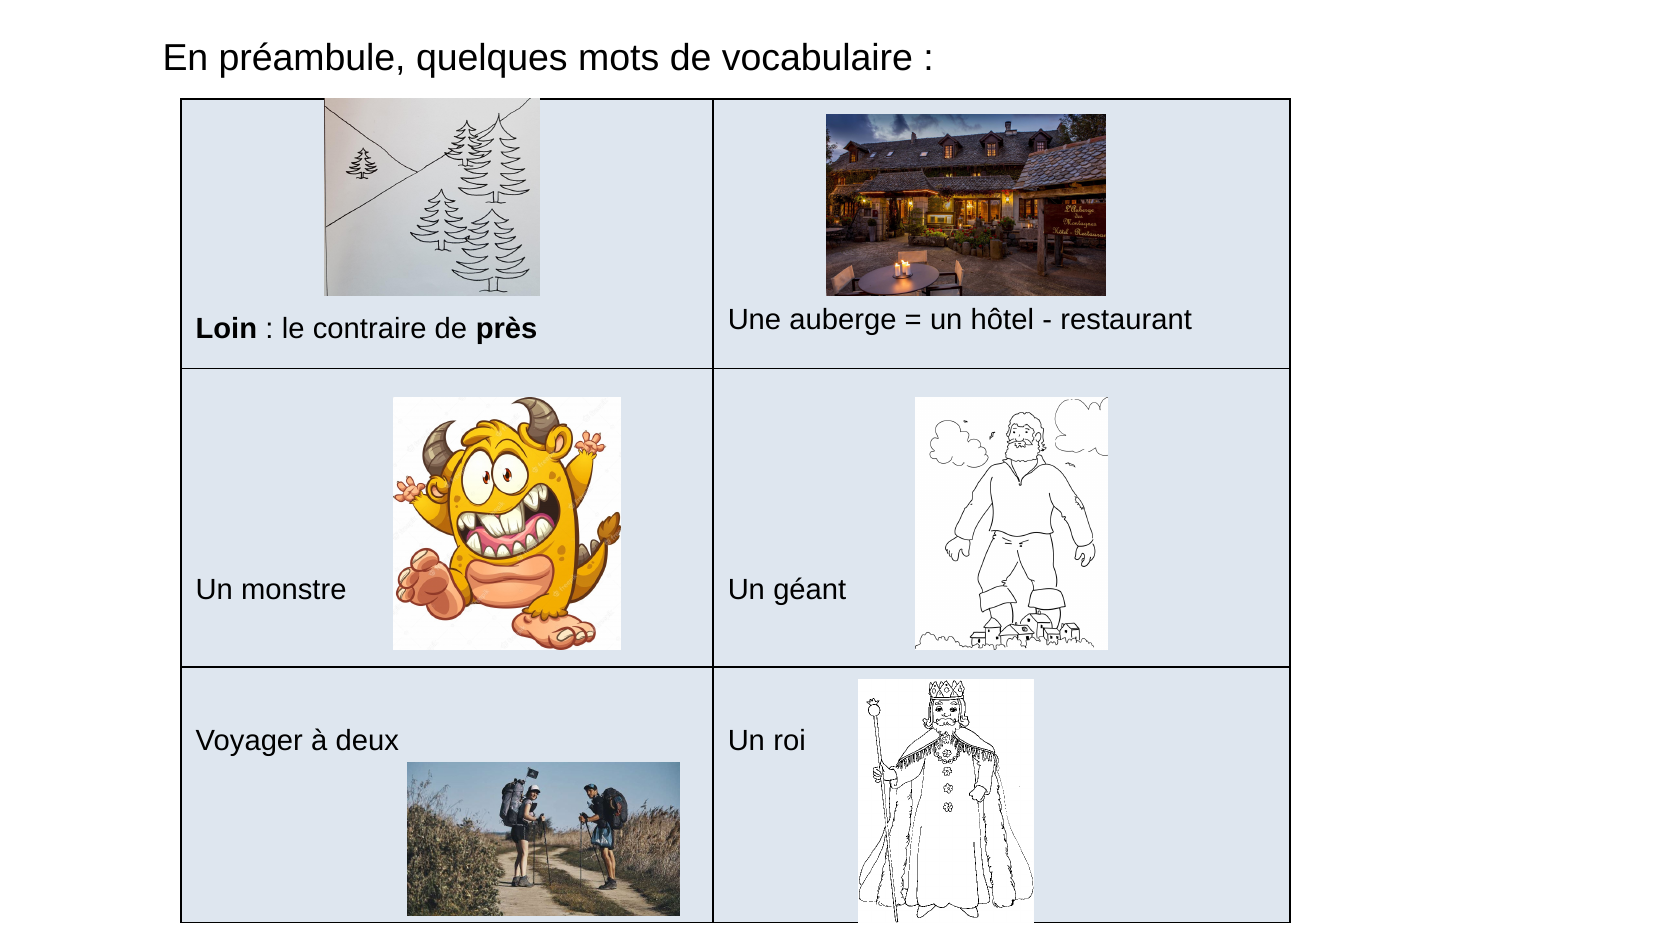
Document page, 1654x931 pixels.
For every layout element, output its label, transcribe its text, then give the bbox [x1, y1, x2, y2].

picture [915, 397, 1108, 650]
table_cell Un monstre [182, 369, 712, 666]
table_cell Un roi [714, 668, 1289, 922]
table_cell Voyager à deux [182, 668, 712, 922]
picture [324, 98, 540, 296]
table_cell Un géant [714, 369, 1289, 666]
picture [407, 762, 680, 916]
picture [858, 679, 1034, 923]
table_header Loin : le contraire de près [182, 100, 712, 368]
text_box En préambule, quelques mots de vocabulaire : [147, 29, 1447, 87]
table_header Une auberge = un hôtel - restaurant [714, 100, 1289, 368]
picture [393, 397, 621, 650]
picture [826, 114, 1106, 296]
